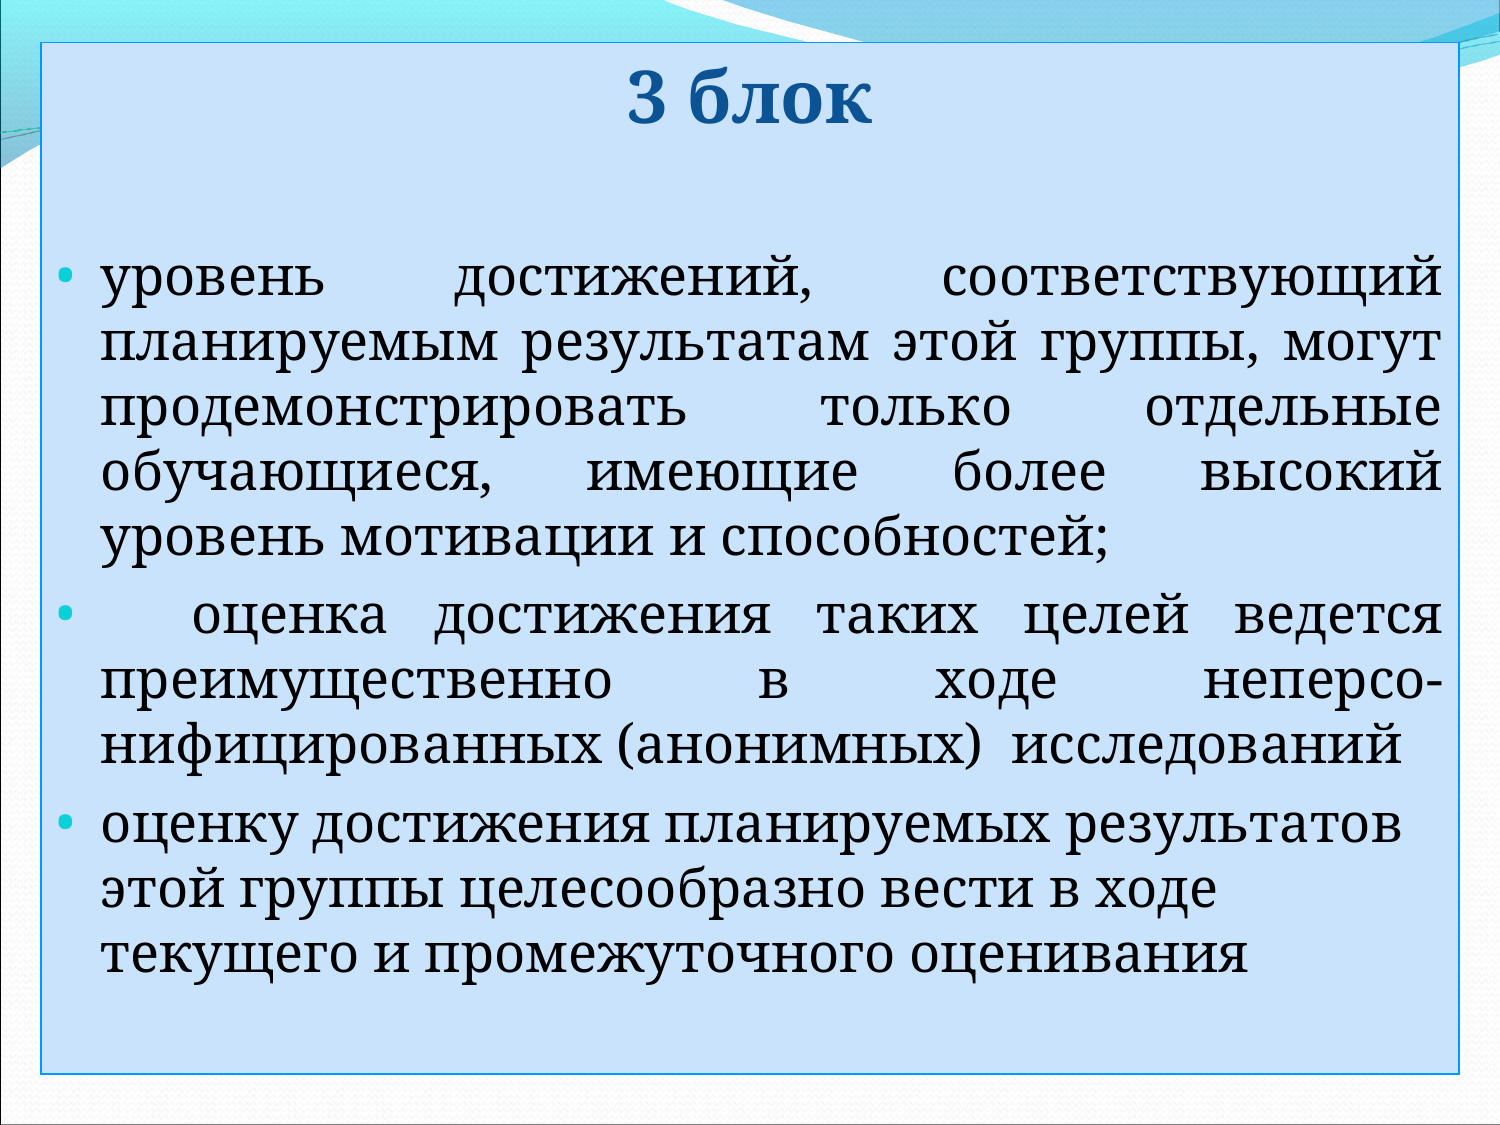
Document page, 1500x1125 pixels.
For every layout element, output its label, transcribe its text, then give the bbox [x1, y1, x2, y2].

list 3 блок уровень достижений, соответствующий планируемым результатам этой группы, могут продемонстрировать только отдельные обучающиеся, имеющие более высокий уровень мотивации и способностей; оценка достижения таких целей ведется преимущественно в ходе неперсо-нифицированных (анонимных) исследований оценку достижения планируемых результатов этой группы целесообразно вести в ходе текущего и промежуточного оценивания [41, 42, 1459, 1064]
picture [0, 0, 1500, 1125]
